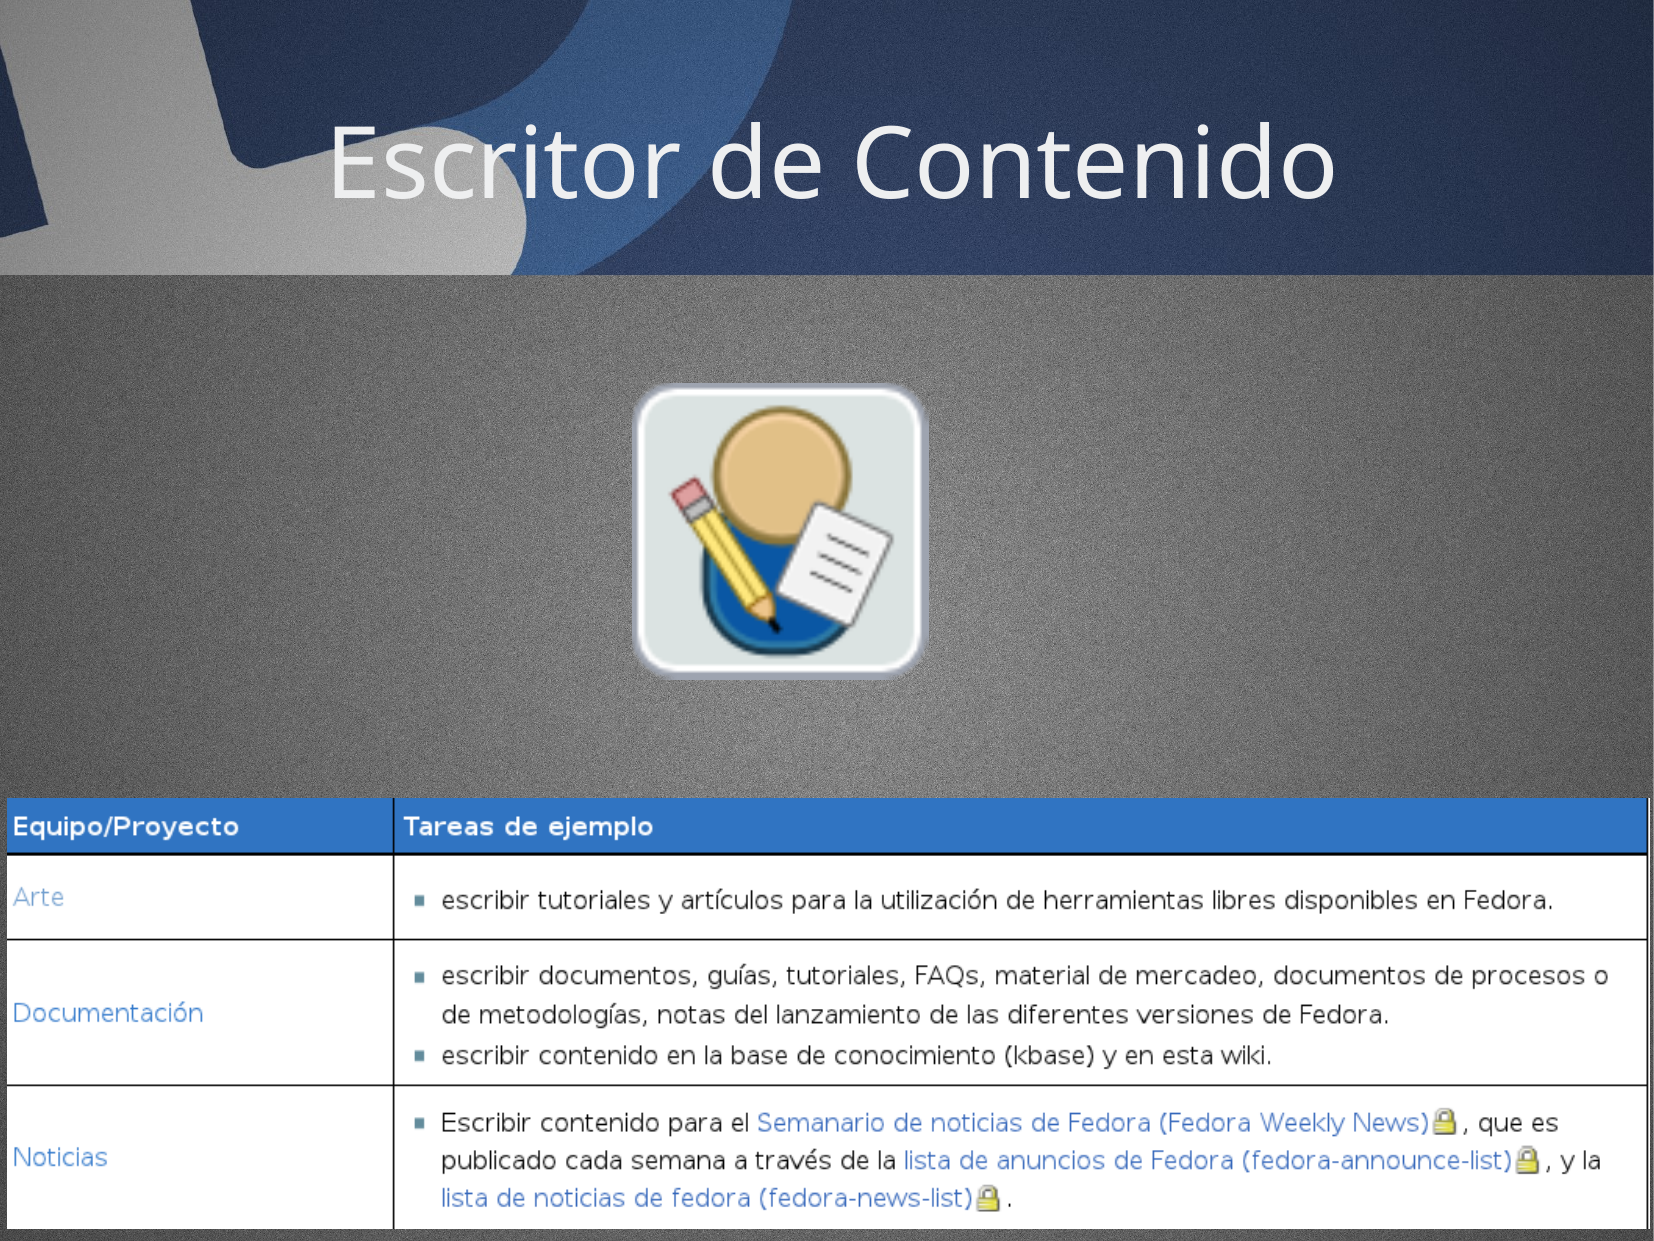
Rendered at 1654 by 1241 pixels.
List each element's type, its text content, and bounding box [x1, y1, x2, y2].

text_box Escritor de Contenido [88, 58, 1577, 266]
picture [0, 0, 1654, 1241]
